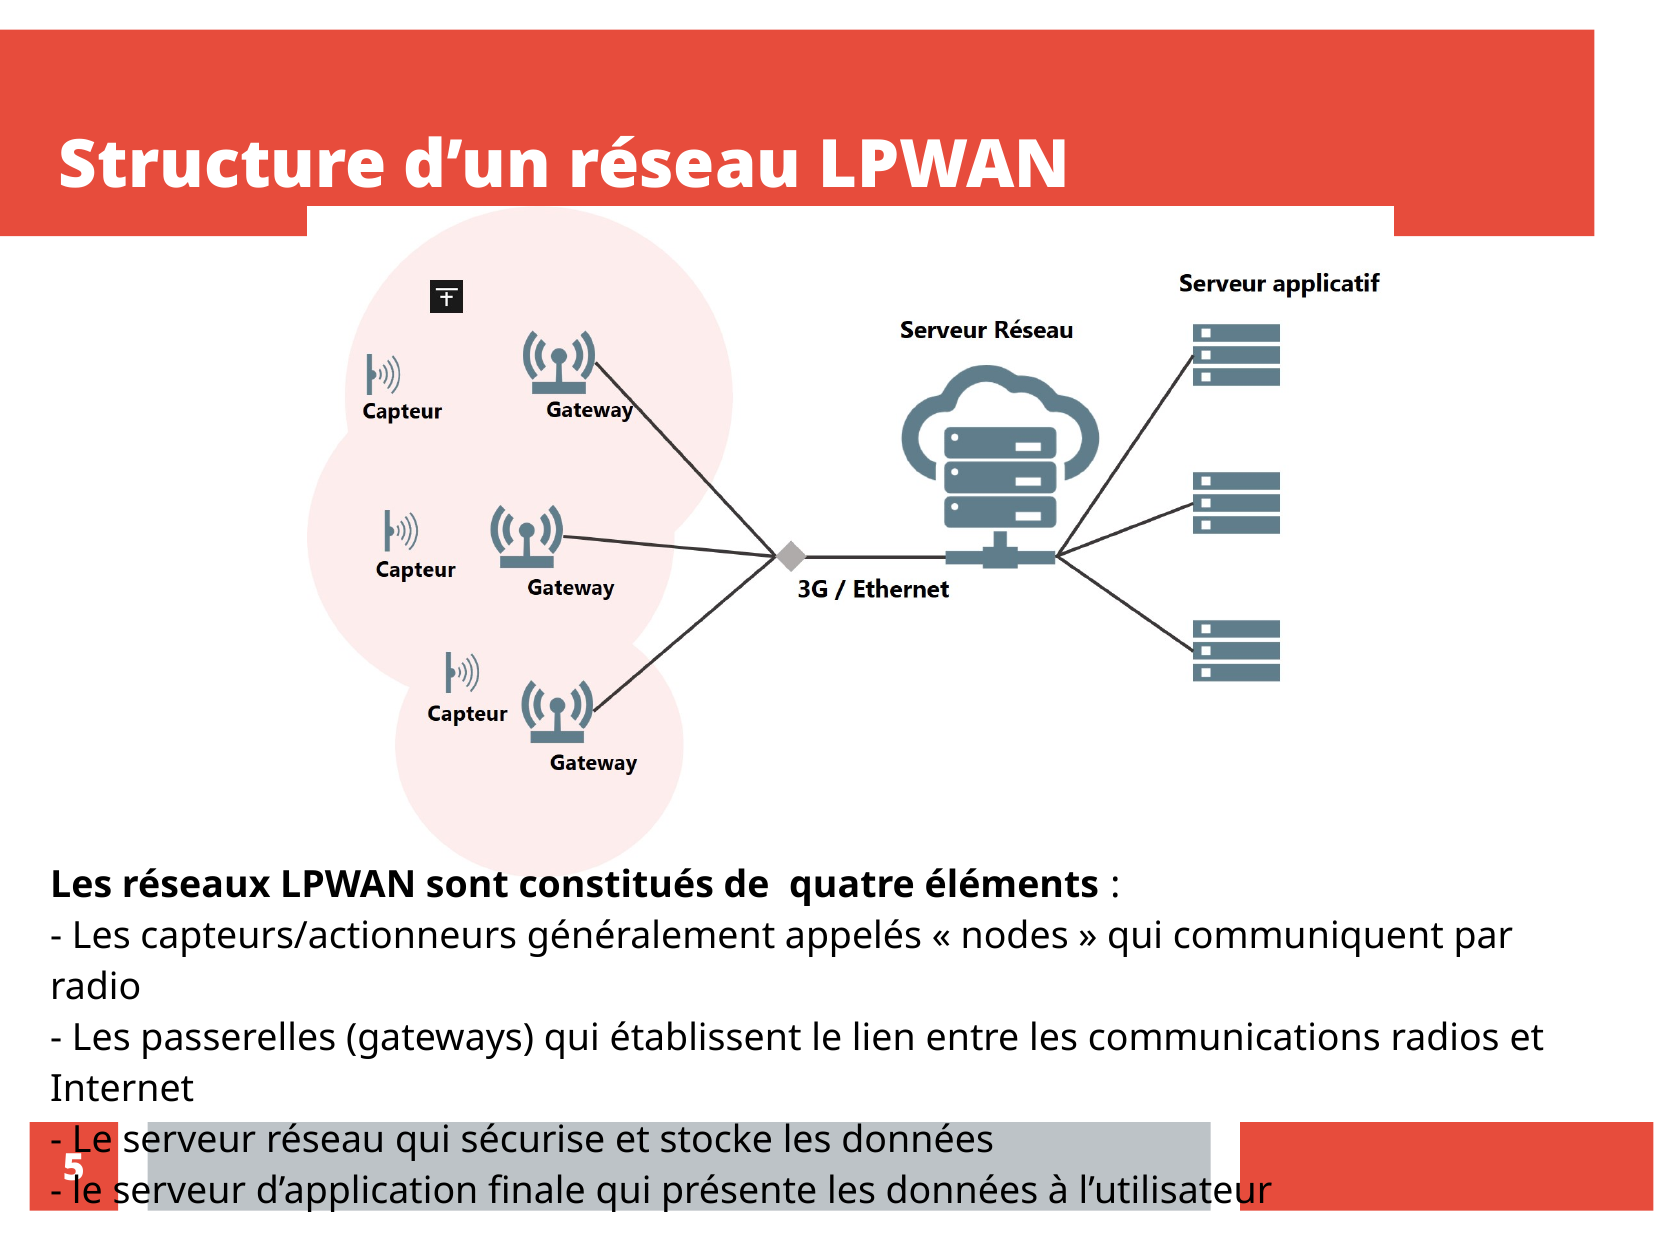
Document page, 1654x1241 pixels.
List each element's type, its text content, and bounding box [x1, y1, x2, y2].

text_box Les réseaux LPWAN sont constitués de quatre éléments : - Les capteurs/actionneurs généralement appelés « nodes » qui communiquent par radio - Les passerelles (gateways) qui établissent le lien entre les communications radios et Internet - Le serveur réseau qui sécurise et stocke les données - le serveur d’application finale qui présente les données à l’utilisateur [35, 850, 1619, 1102]
title Structure d’un réseau LPWAN [59, 59, 1595, 207]
picture [307, 206, 1394, 850]
